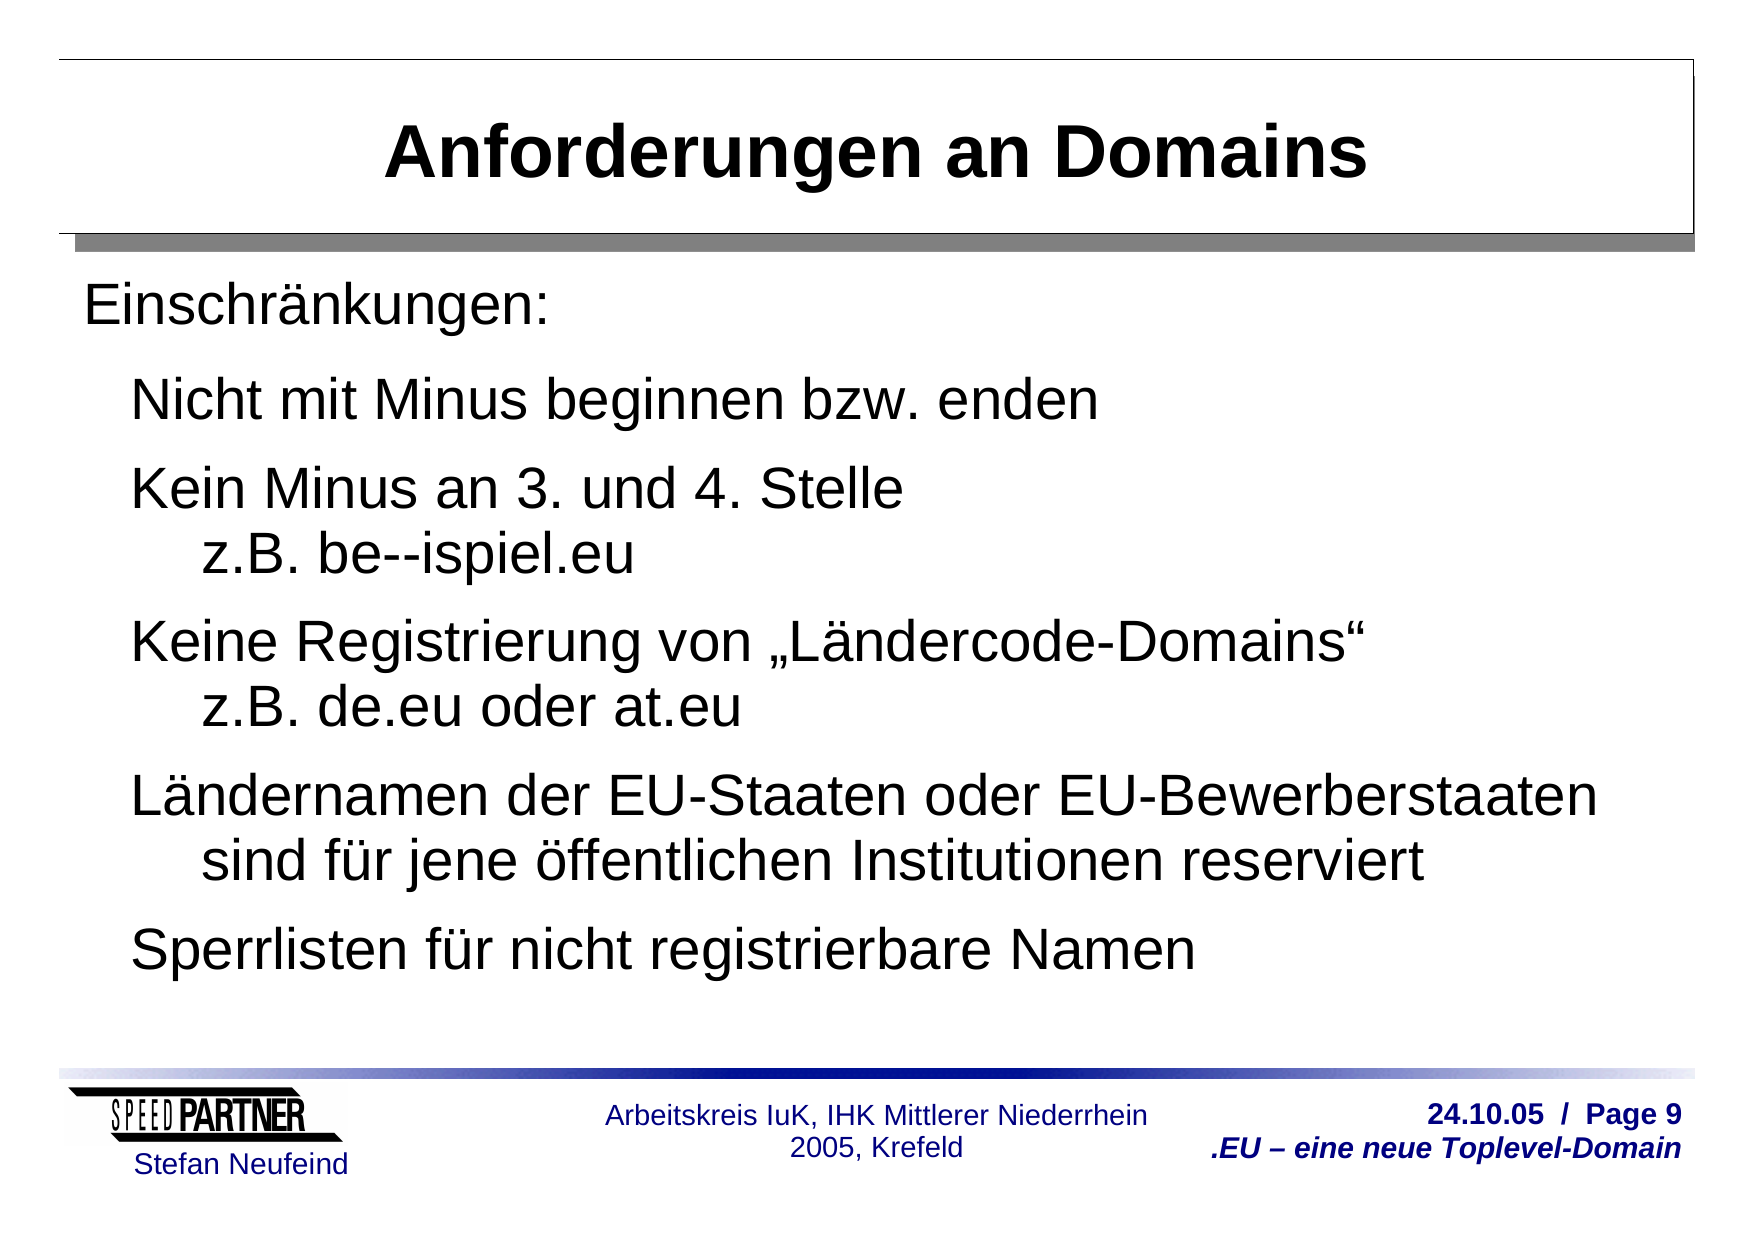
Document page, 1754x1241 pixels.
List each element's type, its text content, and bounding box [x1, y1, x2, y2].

picture [64, 1082, 348, 1146]
title Anforderungen an Domains [59, 59, 1695, 244]
list Einschränkungen: Nicht mit Minus beginnen bzw. enden Kein Minus an 3. und 4. Stelle z.B. be--ispiel.eu Keine Registrierung von „Ländercode-Domains“ z.B. de.eu oder at.eu Ländernamen der EU-Staaten oder EU-Bewerberstaaten sind für jene öffentlichen Institutionen reserviert Sperrlisten für nicht registrierbare Namen [71, 272, 1695, 1055]
picture [59, 1068, 1695, 1079]
